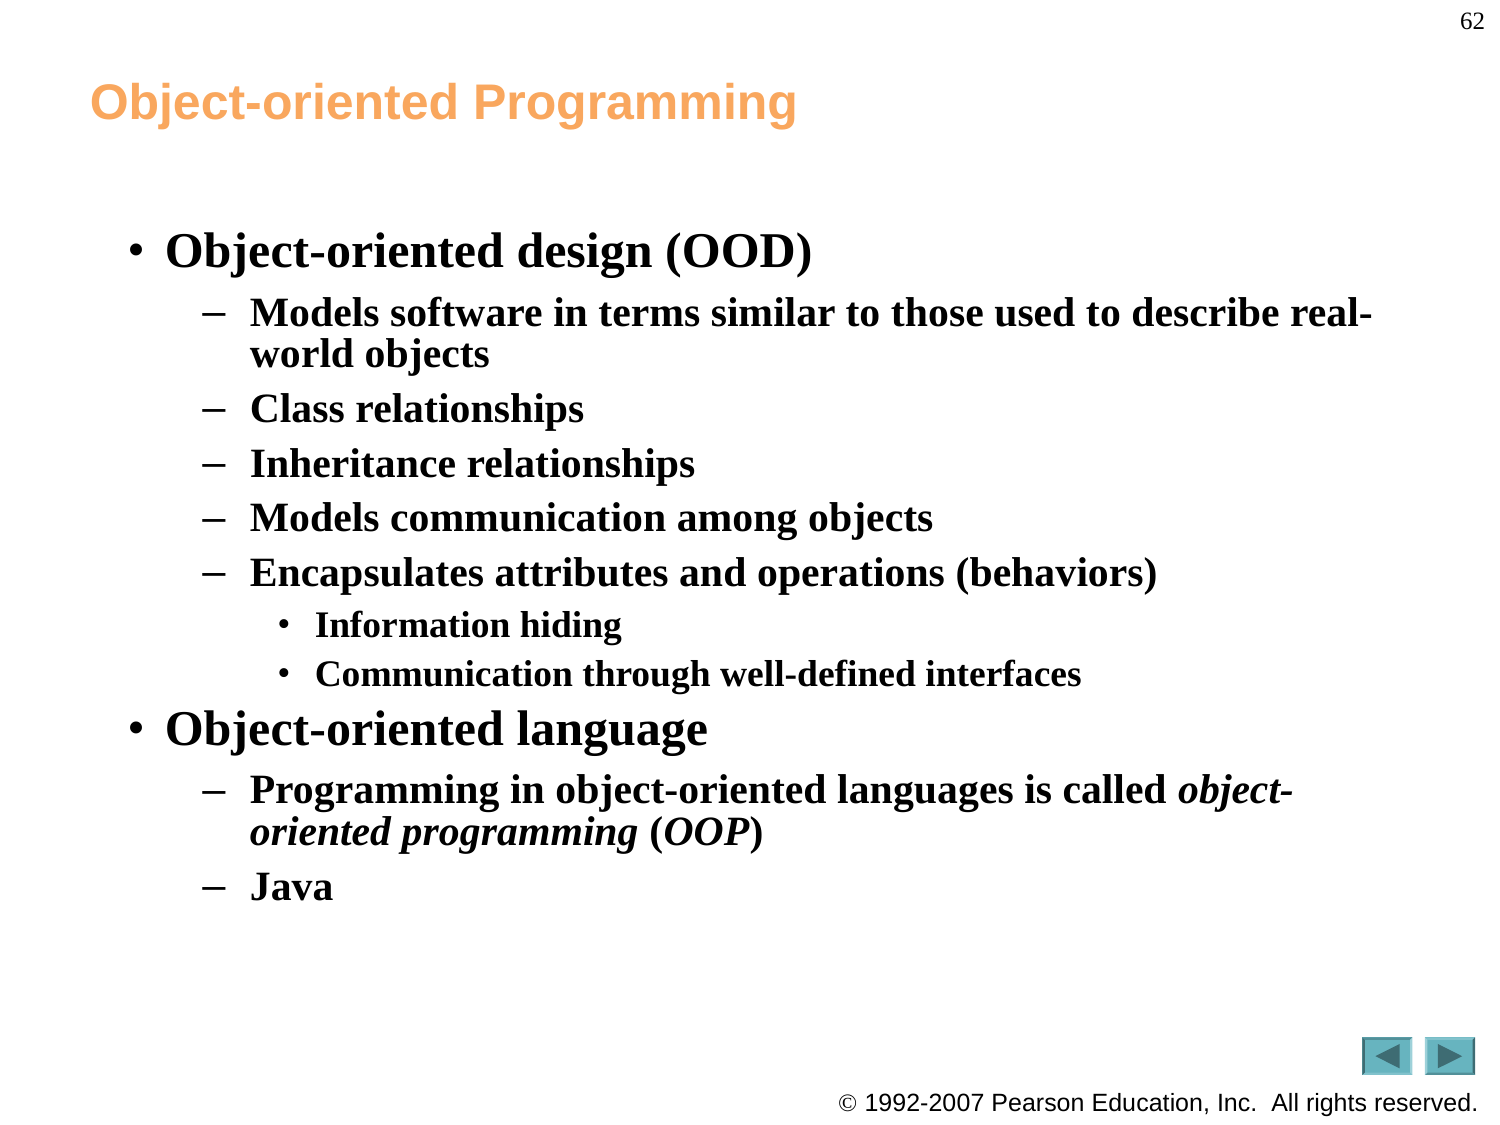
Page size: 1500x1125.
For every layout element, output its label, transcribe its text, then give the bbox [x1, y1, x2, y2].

title Object-oriented Programming [75, 12, 1426, 201]
list Object-oriented design (OOD) Models software in terms similar to those used to describe real-world objects Class relationships Inheritance relationships Models communication among objects Encapsulates attributes and operations (behaviors) Information hiding Communication through well-defined interfaces Object-oriented language Programming in object-oriented languages is called object-oriented programming (OOP) Java [112, 220, 1425, 963]
